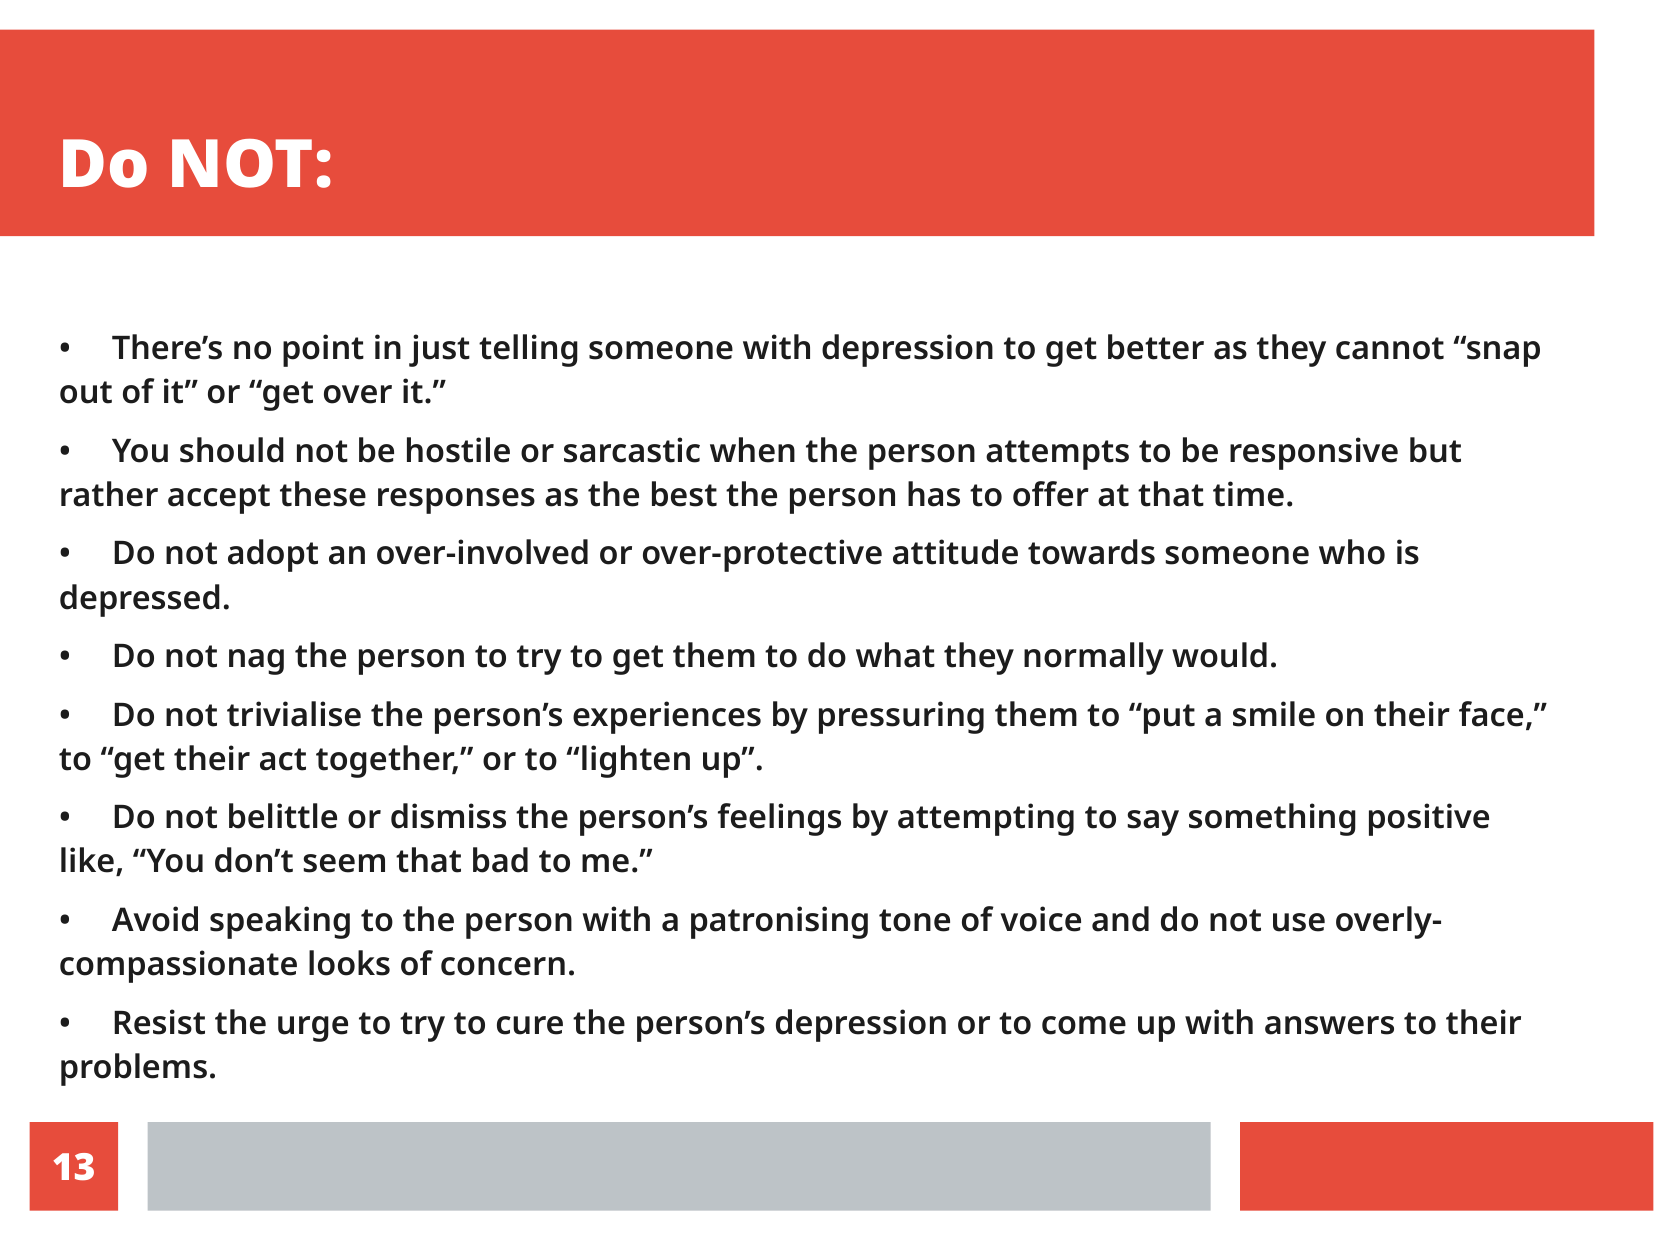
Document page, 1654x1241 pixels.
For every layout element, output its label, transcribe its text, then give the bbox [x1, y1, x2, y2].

title Do NOT: [59, 59, 1595, 207]
list • There’s no point in just telling someone with depression to get better as they cannot “snap out of it” or “get over it.” • You should not be hostile or sarcastic when the person attempts to be responsive but rather accept these responses as the best the person has to offer at that time. • Do not adopt an over-involved or over-protective attitude towards someone who is depressed. • Do not nag the person to try to get them to do what they normally would. • Do not trivialise the person’s experiences by pressuring them to “put a smile on their face,” to “get their act together,” or to “lighten up”. • Do not belittle or dismiss the person’s feelings by attempting to say something positive like, “You don’t seem that bad to me.” • Avoid speaking to the person with a patronising tone of voice and do not use overly-compassionate looks of concern. • Resist the urge to try to cure the person’s depression or to come up with answers to their problems. [59, 324, 1565, 1093]
